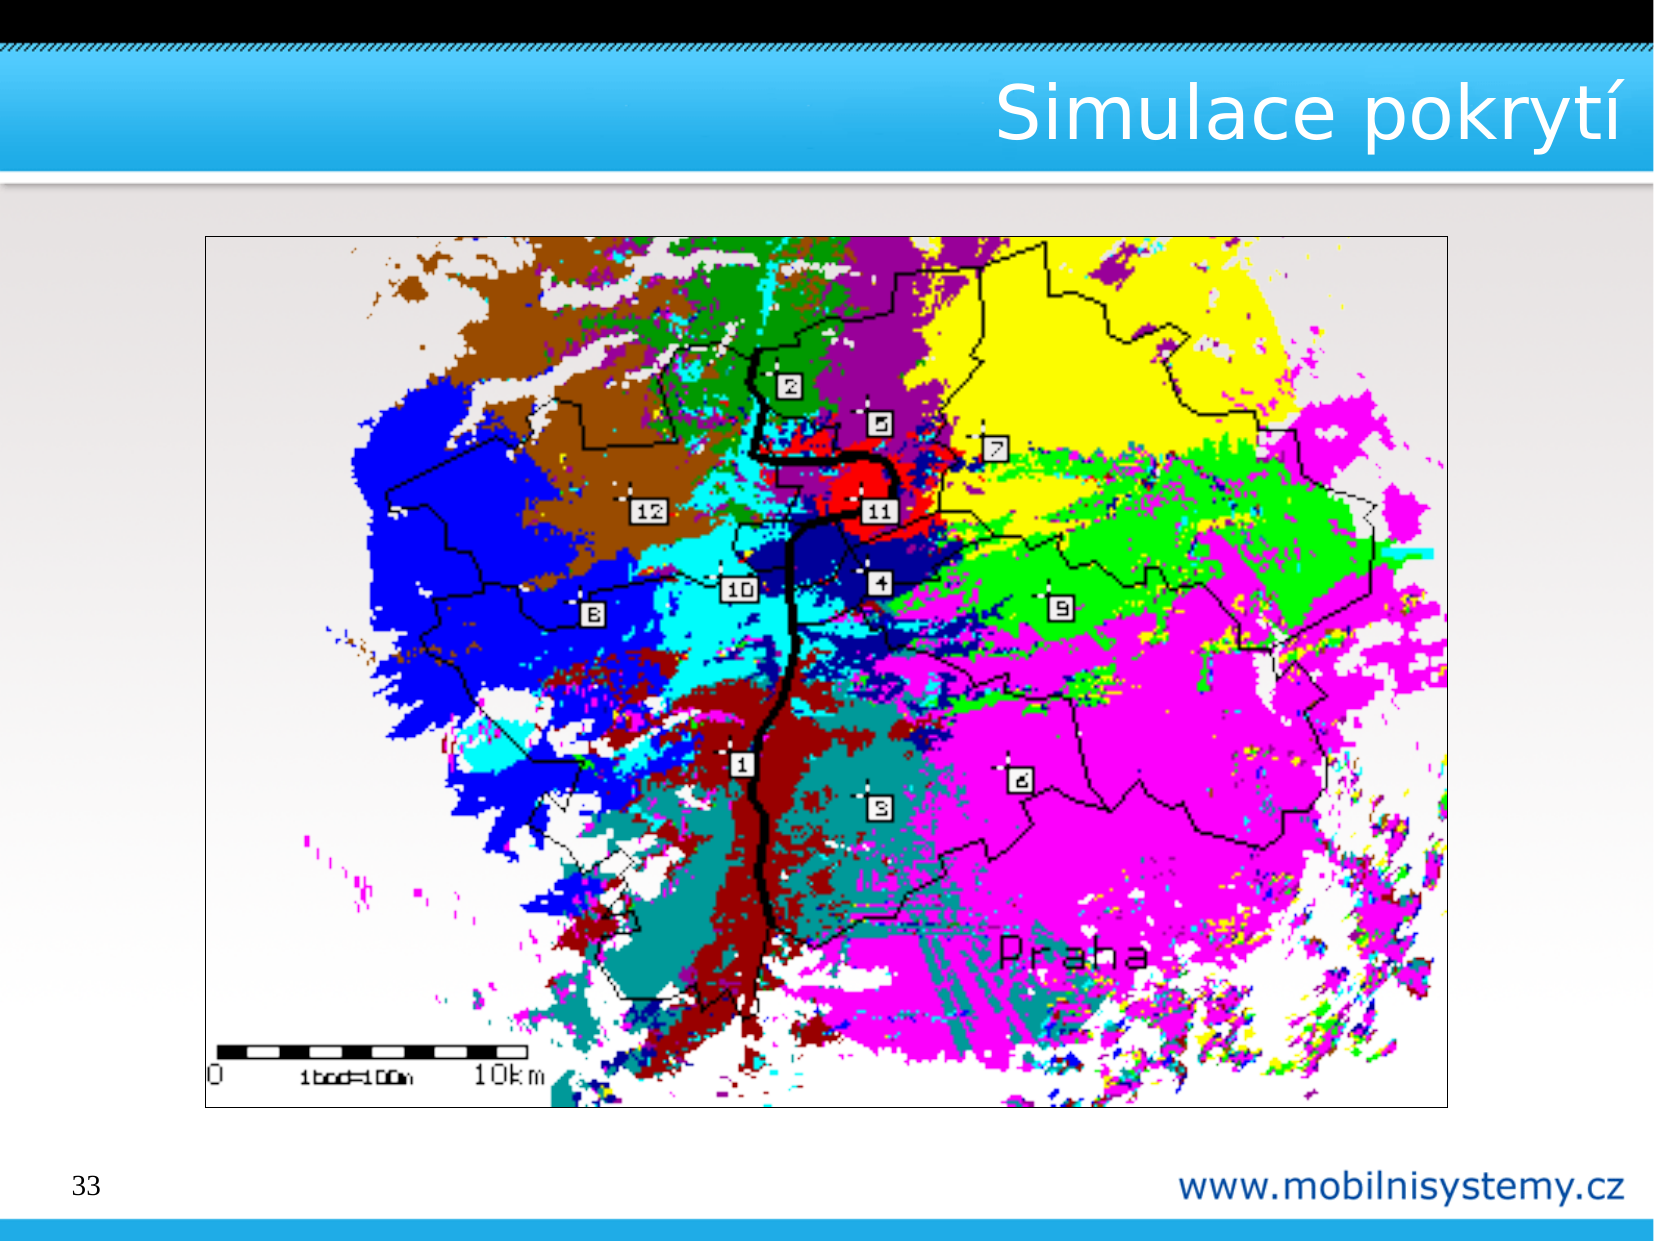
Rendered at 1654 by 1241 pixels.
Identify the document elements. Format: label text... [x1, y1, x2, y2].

picture [0, 0, 1654, 1241]
title Simulace pokrytí [29, 49, 1625, 178]
